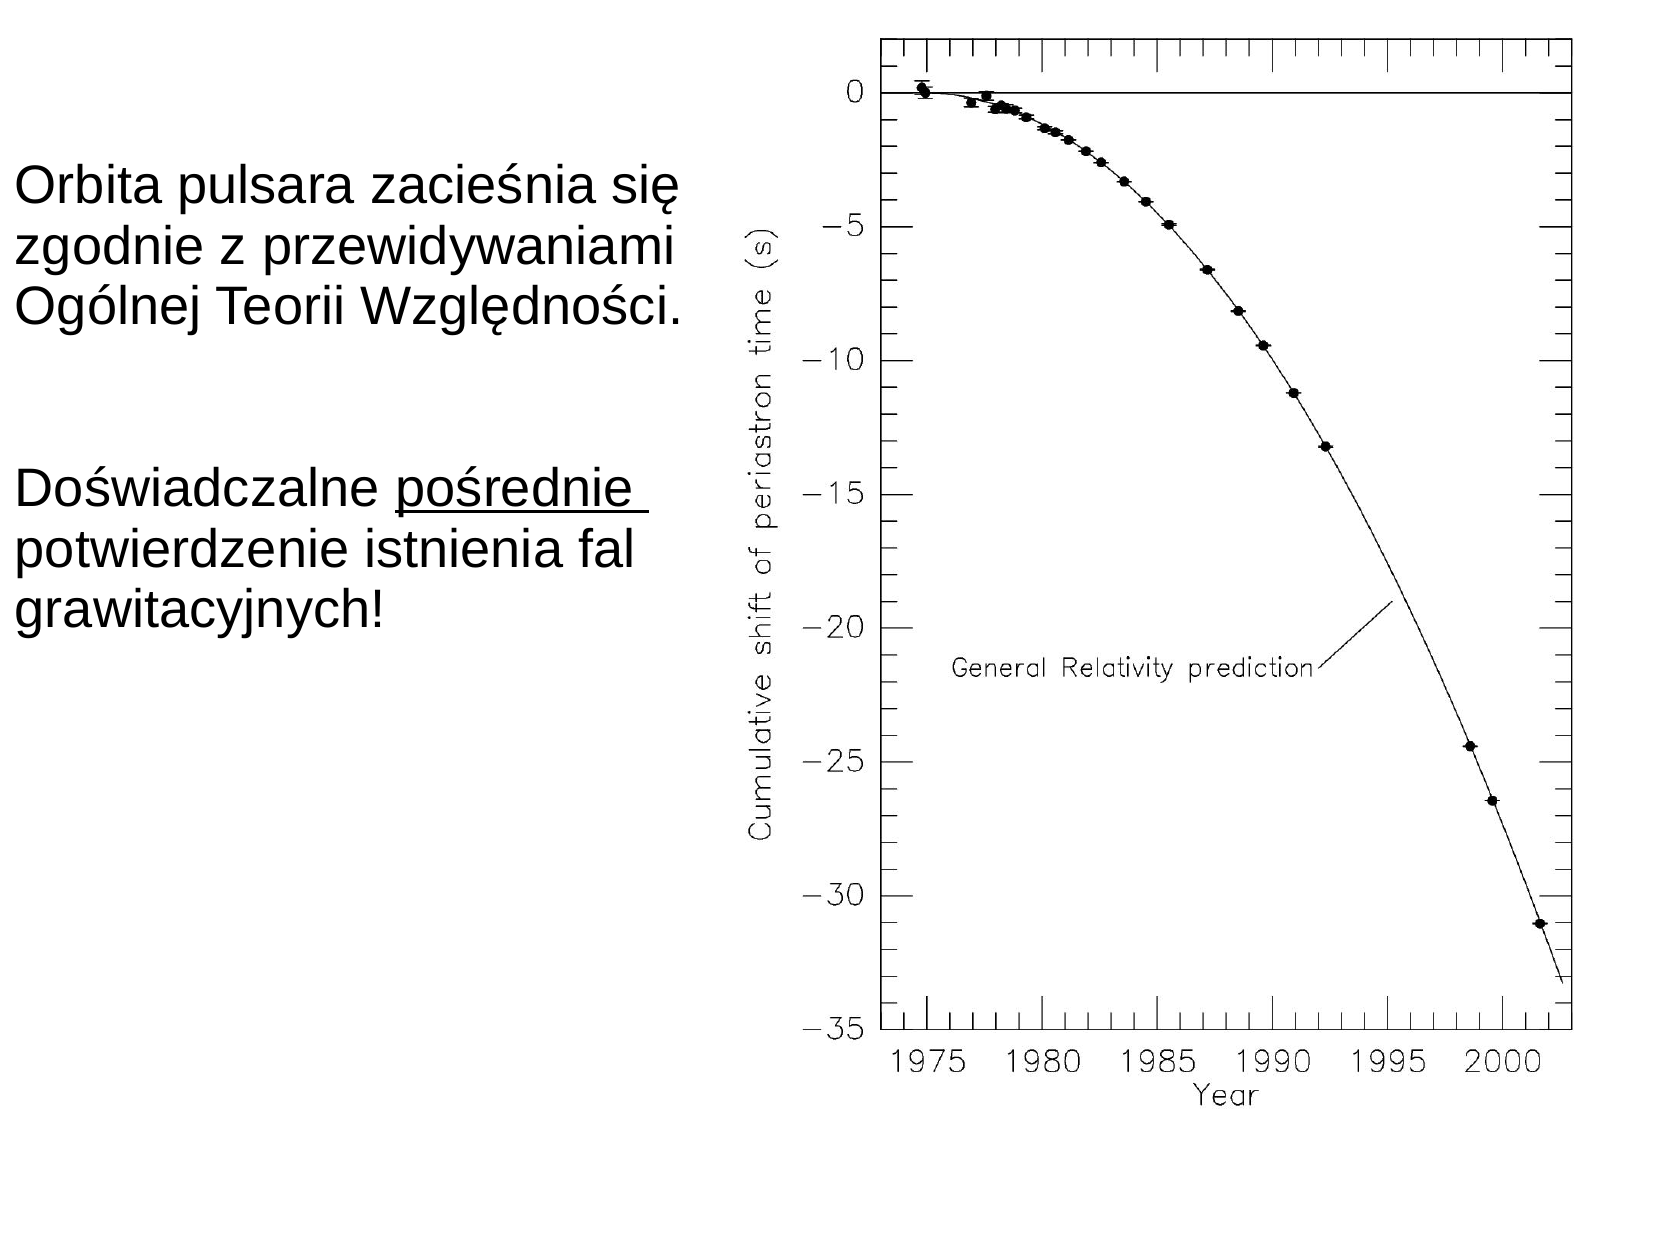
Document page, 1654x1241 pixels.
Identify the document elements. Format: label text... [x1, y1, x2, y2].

text_box Orbita pulsara zacieśnia się zgodnie z przewidywaniami Ogólnej Teorii Względności. Doświadczalne pośrednie potwierdzenie istnienia fal grawitacyjnych! [0, 147, 768, 829]
picture [708, 0, 1625, 1152]
